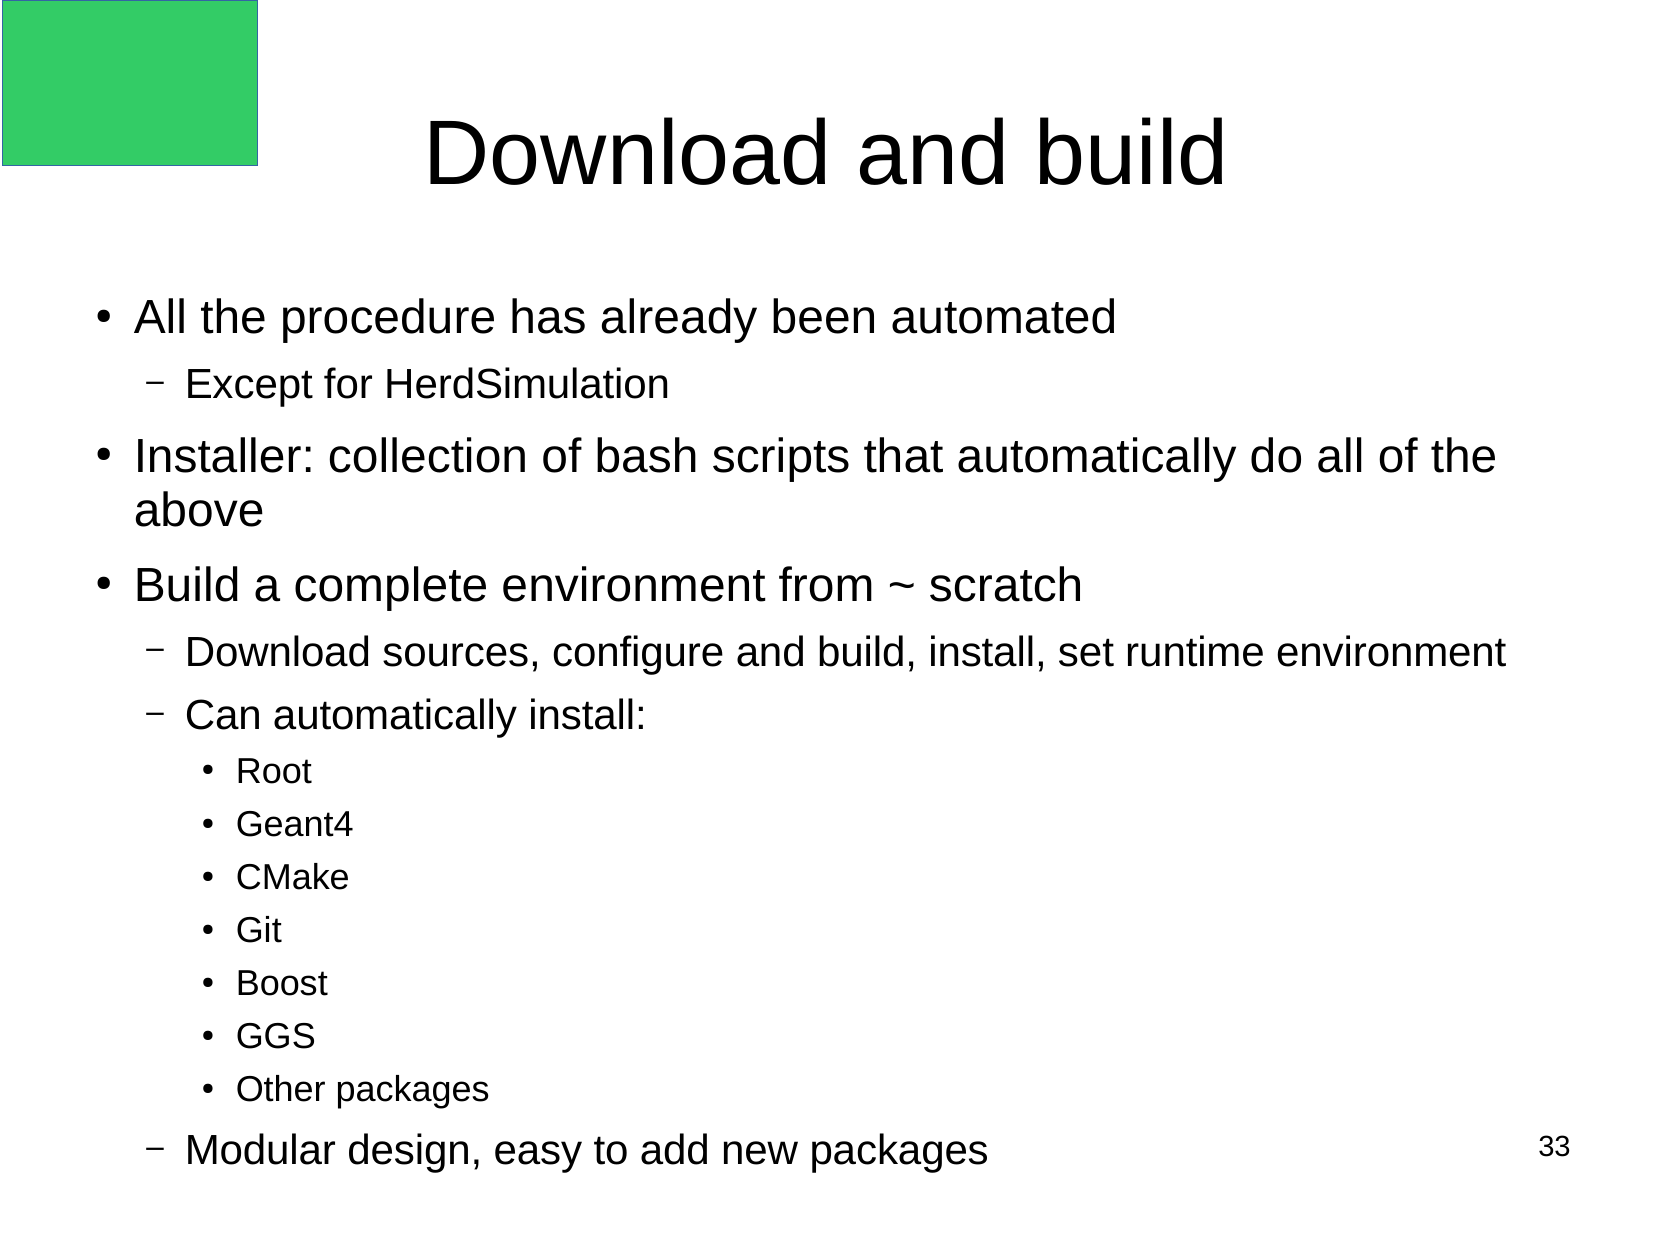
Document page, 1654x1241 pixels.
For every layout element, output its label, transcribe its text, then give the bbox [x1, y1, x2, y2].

list All the procedure has already been automated Except for HerdSimulation Installer: collection of bash scripts that automatically do all of the above Build a complete environment from ~ scratch Download sources, configure and build, install, set runtime environment Can automatically install: Root Geant4 CMake Git Boost GGS Other packages Modular design, easy to add new packages [82, 290, 1571, 1186]
text_box [2, 0, 258, 166]
title Download and build [82, 49, 1571, 257]
